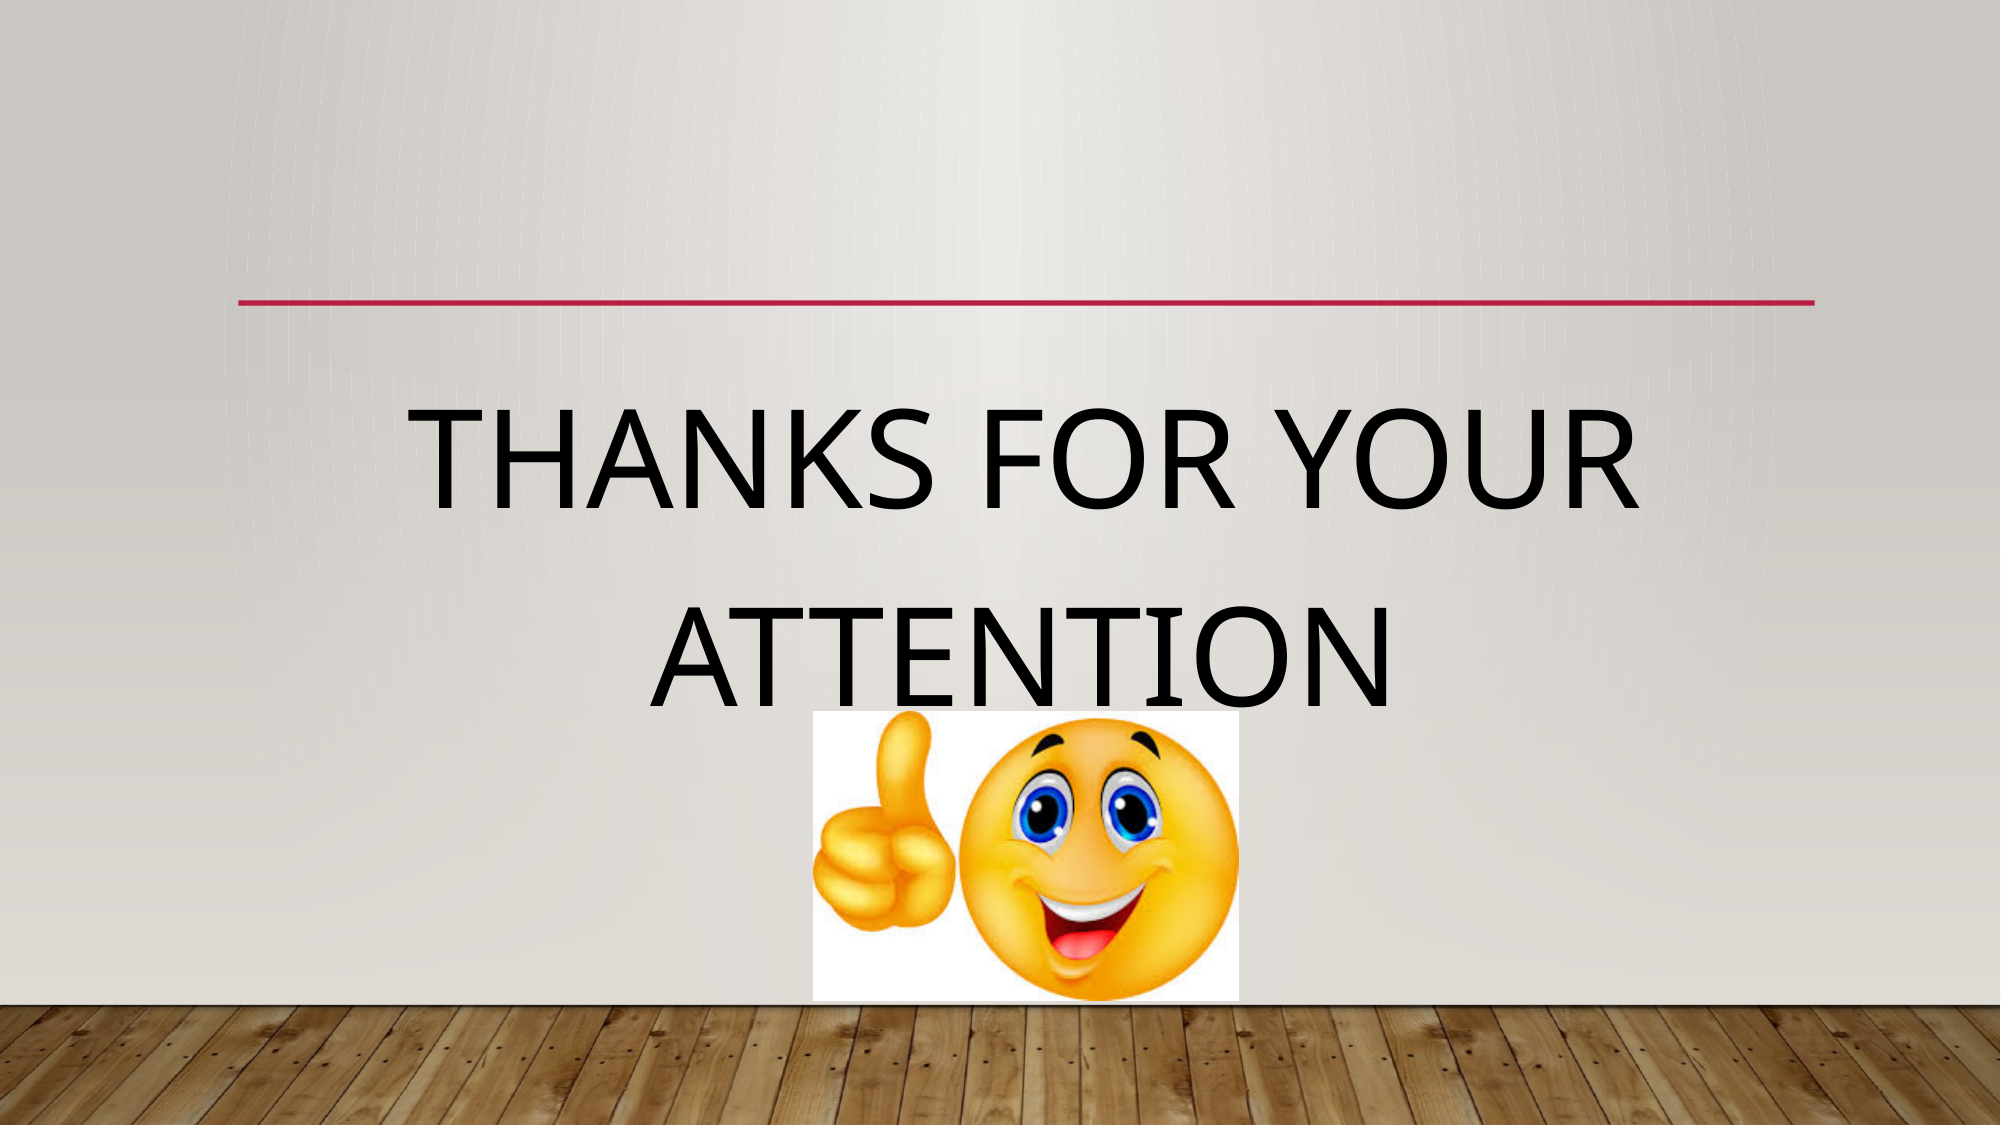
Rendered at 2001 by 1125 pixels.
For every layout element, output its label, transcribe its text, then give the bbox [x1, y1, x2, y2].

picture [813, 711, 1239, 1001]
picture [0, 1005, 2000, 1125]
list THANKS FOR YOUR ATTENTION [238, 330, 1814, 897]
